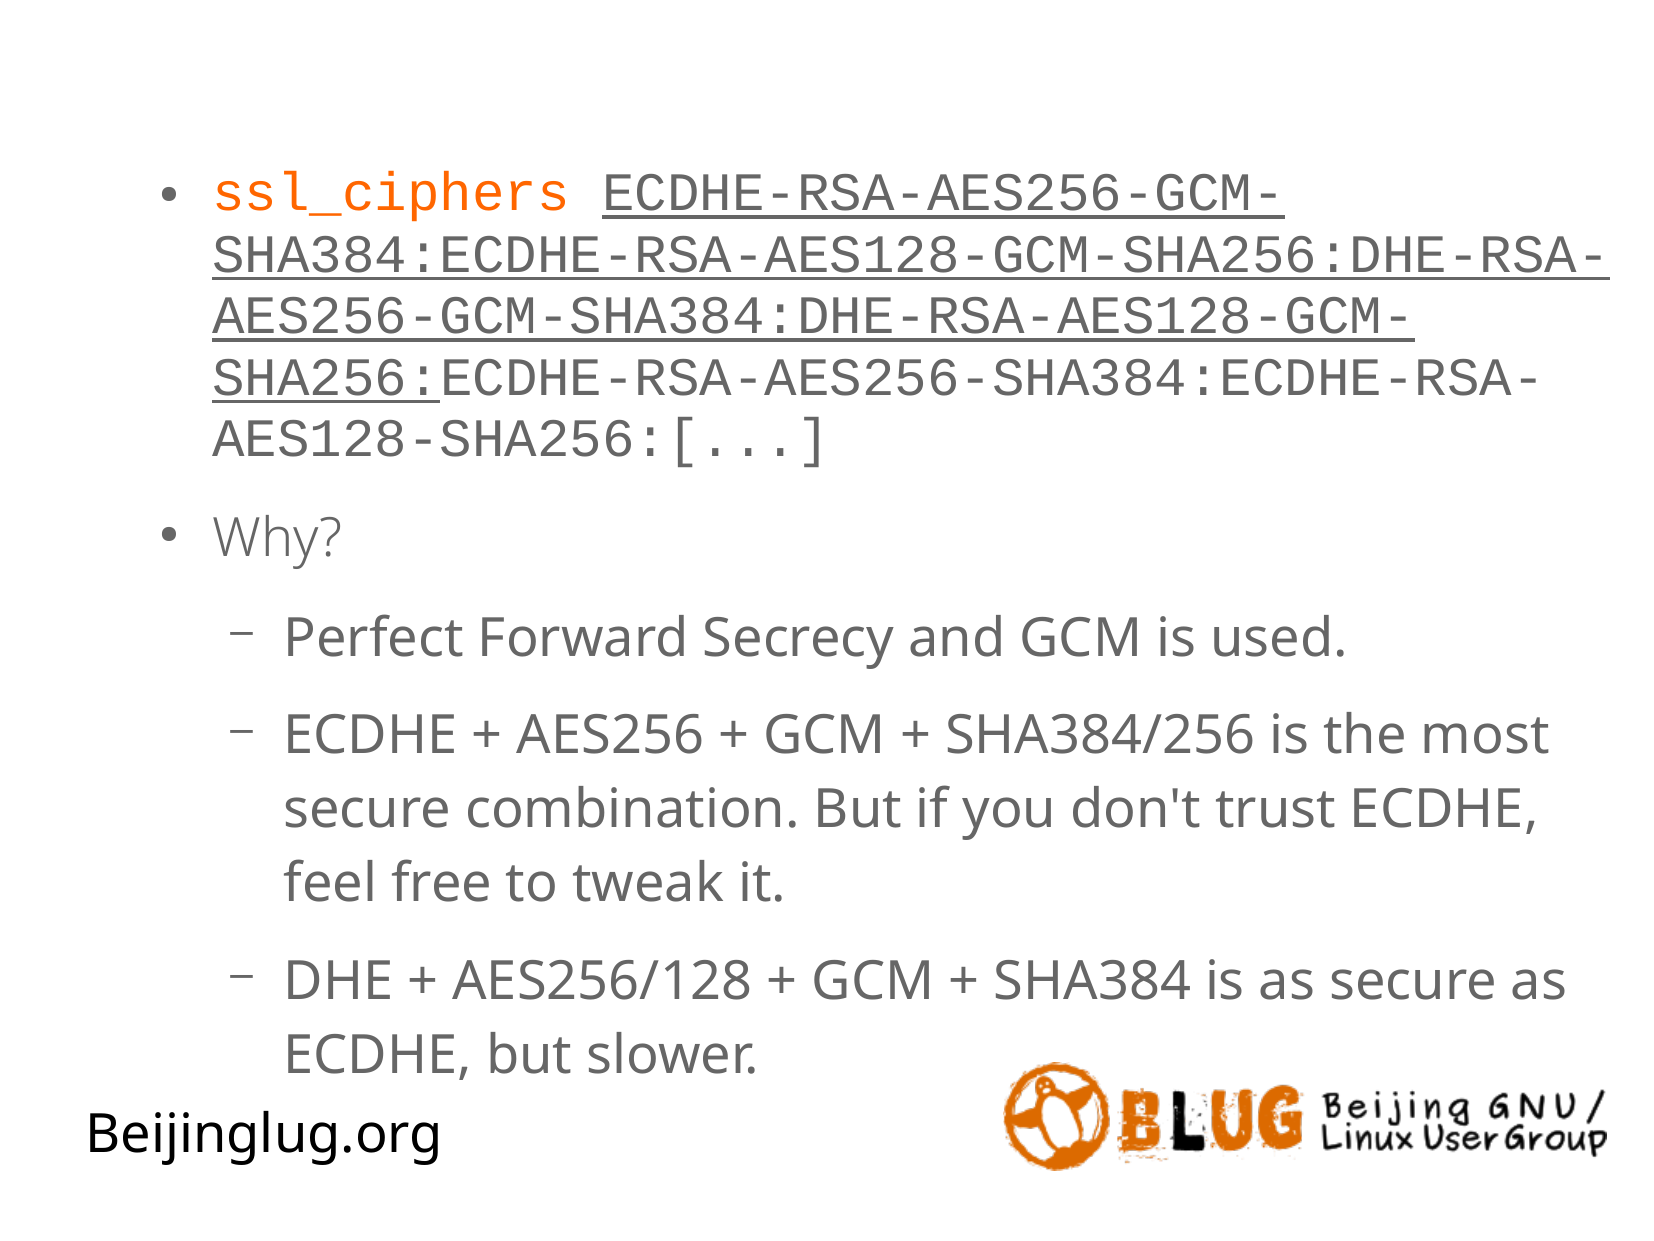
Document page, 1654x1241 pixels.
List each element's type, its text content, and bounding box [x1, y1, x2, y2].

list ssl_ciphers ECDHE-RSA-AES256-GCM-SHA384:ECDHE-RSA-AES128-GCM-SHA256:DHE-RSA-AES256-GCM-SHA384:DHE-RSA-AES128-GCM-SHA256:ECDHE-RSA-AES256-SHA384:ECDHE-RSA-AES128-SHA256:[...] Why? Perfect Forward Secrecy and GCM is used. ECDHE + AES256 + GCM + SHA384/256 is the most secure combination. But if you don't trust ECDHE, feel free to tweak it. DHE + AES256/128 + GCM + SHA384 is as secure as ECDHE, but slower. [141, 165, 1615, 1107]
picture [1003, 1107, 1607, 1171]
